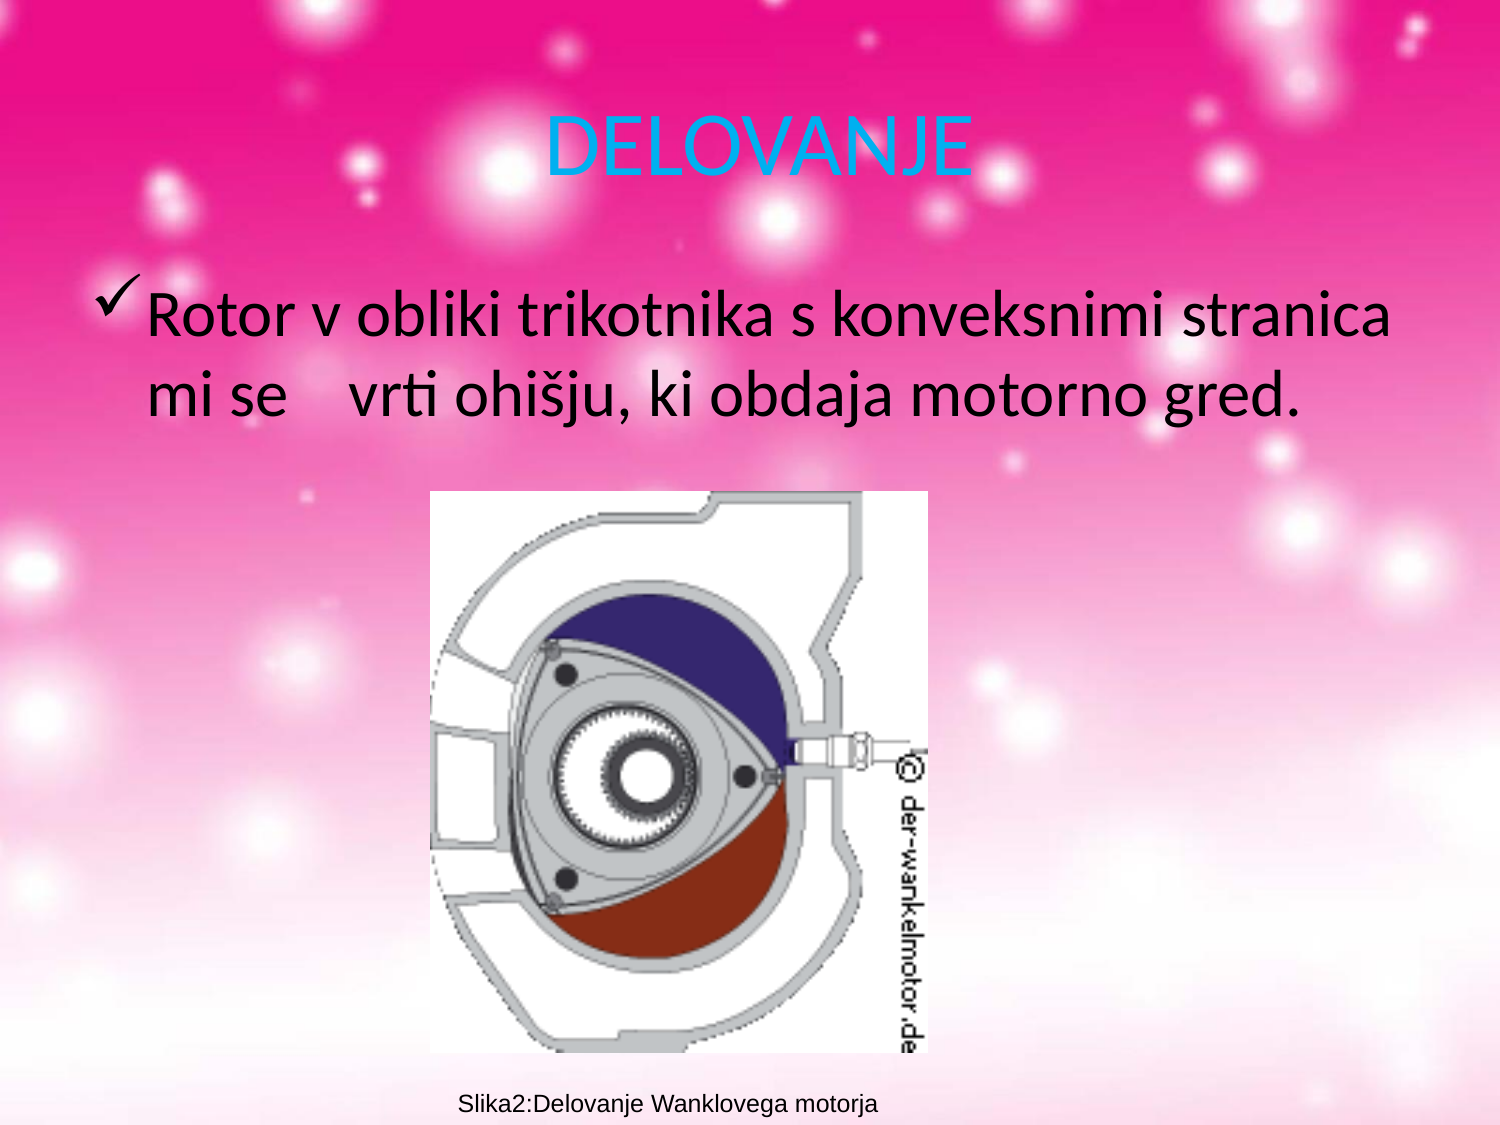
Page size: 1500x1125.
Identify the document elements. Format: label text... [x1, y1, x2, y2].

list Rotor v obliki trikotnika s konveksnimi stranicami se vrti ohišju, ki obdaja motorno gred. [75, 262, 1425, 1005]
picture [0, 0, 1500, 1125]
title DELOVANJE [75, 45, 1425, 233]
text_box Slika2:Delovanje Wanklovega motorja [442, 1079, 1004, 1125]
